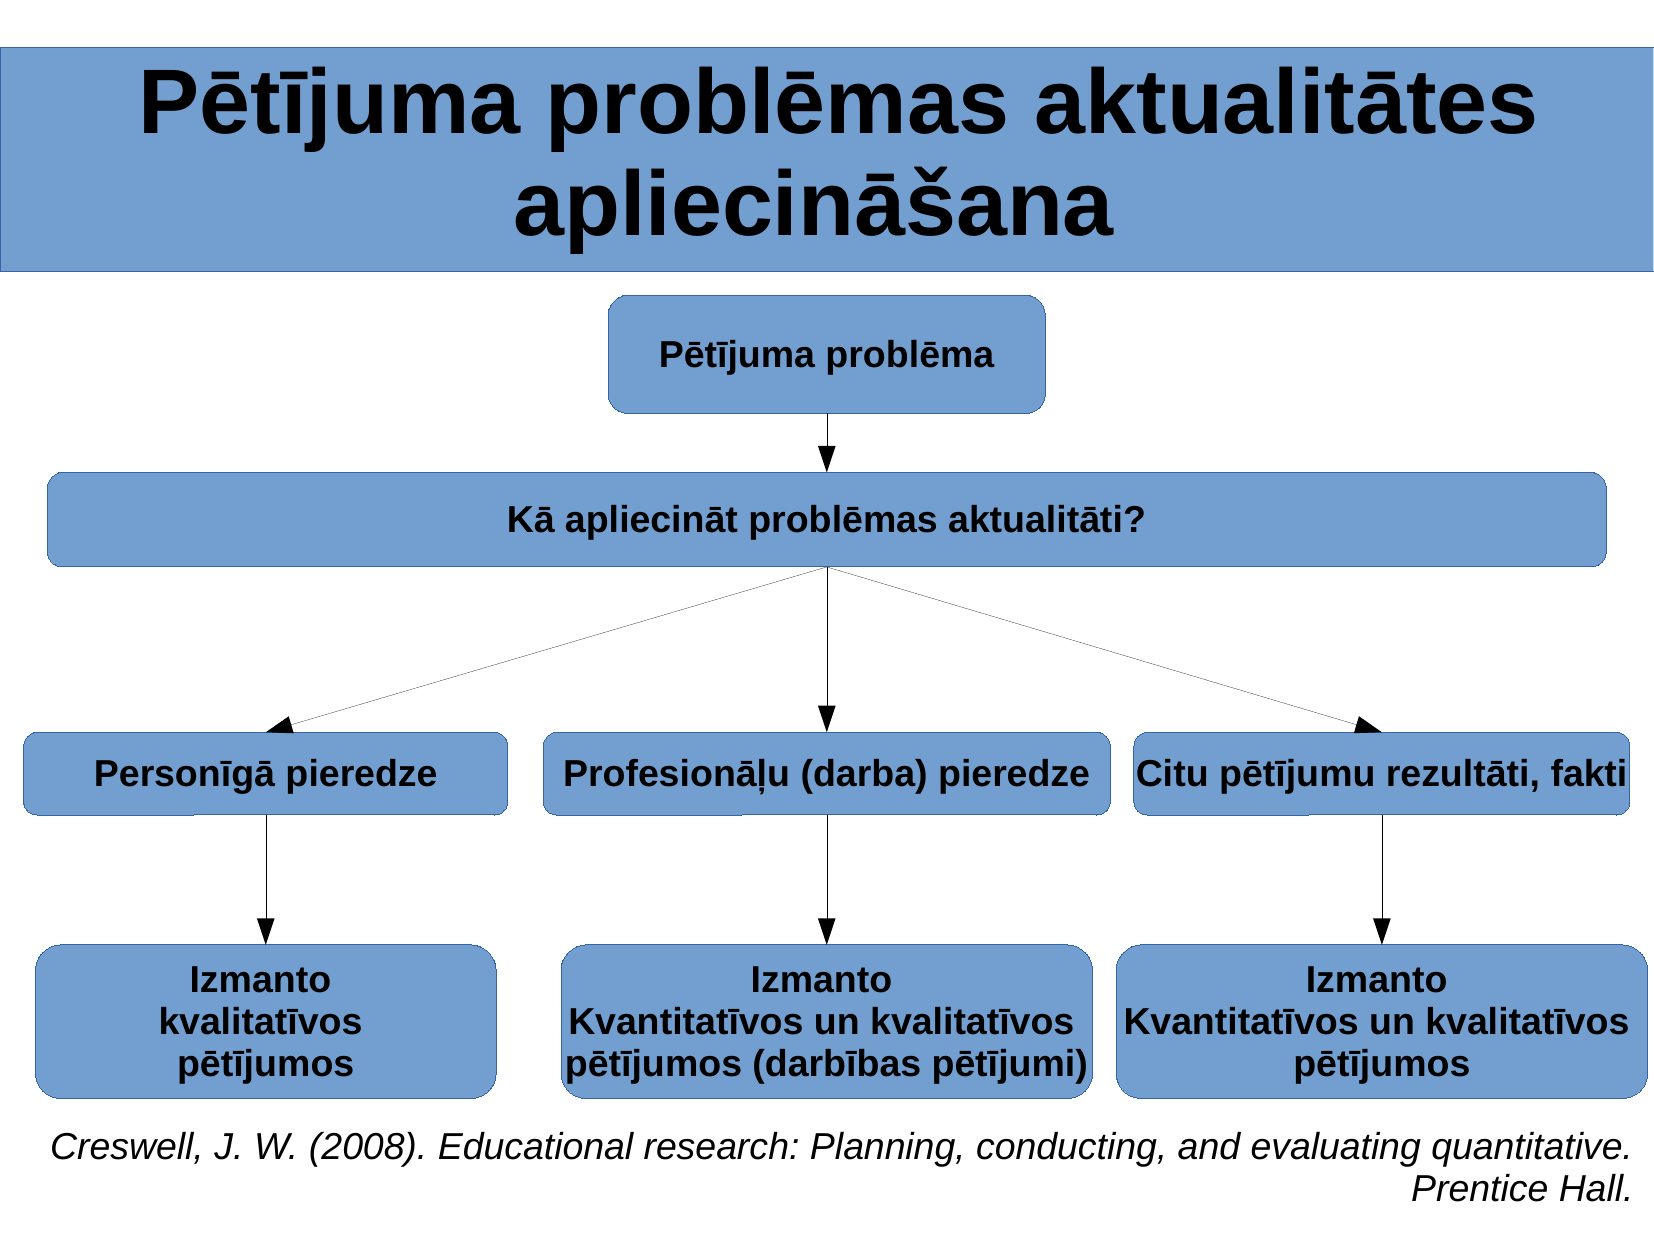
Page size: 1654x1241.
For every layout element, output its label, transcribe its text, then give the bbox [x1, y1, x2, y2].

text_box Pētījuma problēma [608, 295, 1046, 414]
text_box Personīgā pieredze [23, 732, 508, 816]
text_box Profesionāļu (darba) pieredze [543, 732, 1111, 816]
text_box [0, 47, 1654, 272]
text_box Creswell, J. W. (2008). Educational research: Planning, conducting, and evaluating quantitative. Prentice Hall. [35, 1117, 1649, 1217]
text_box Citu pētījumu rezultāti, fakti [1133, 732, 1630, 816]
title Pētījuma problēmas aktualitātes apliecināšana [82, 49, 1571, 257]
text_box Kā apliecināt problēmas aktualitāti? [47, 472, 1607, 567]
text_box Izmanto Kvantitatīvos un kvalitatīvos pētījumos [1116, 944, 1648, 1099]
text_box Izmanto Kvantitatīvos un kvalitatīvos pētījumos (darbības pētījumi) [561, 944, 1093, 1099]
text_box Izmanto kvalitatīvos pētījumos [35, 944, 497, 1099]
